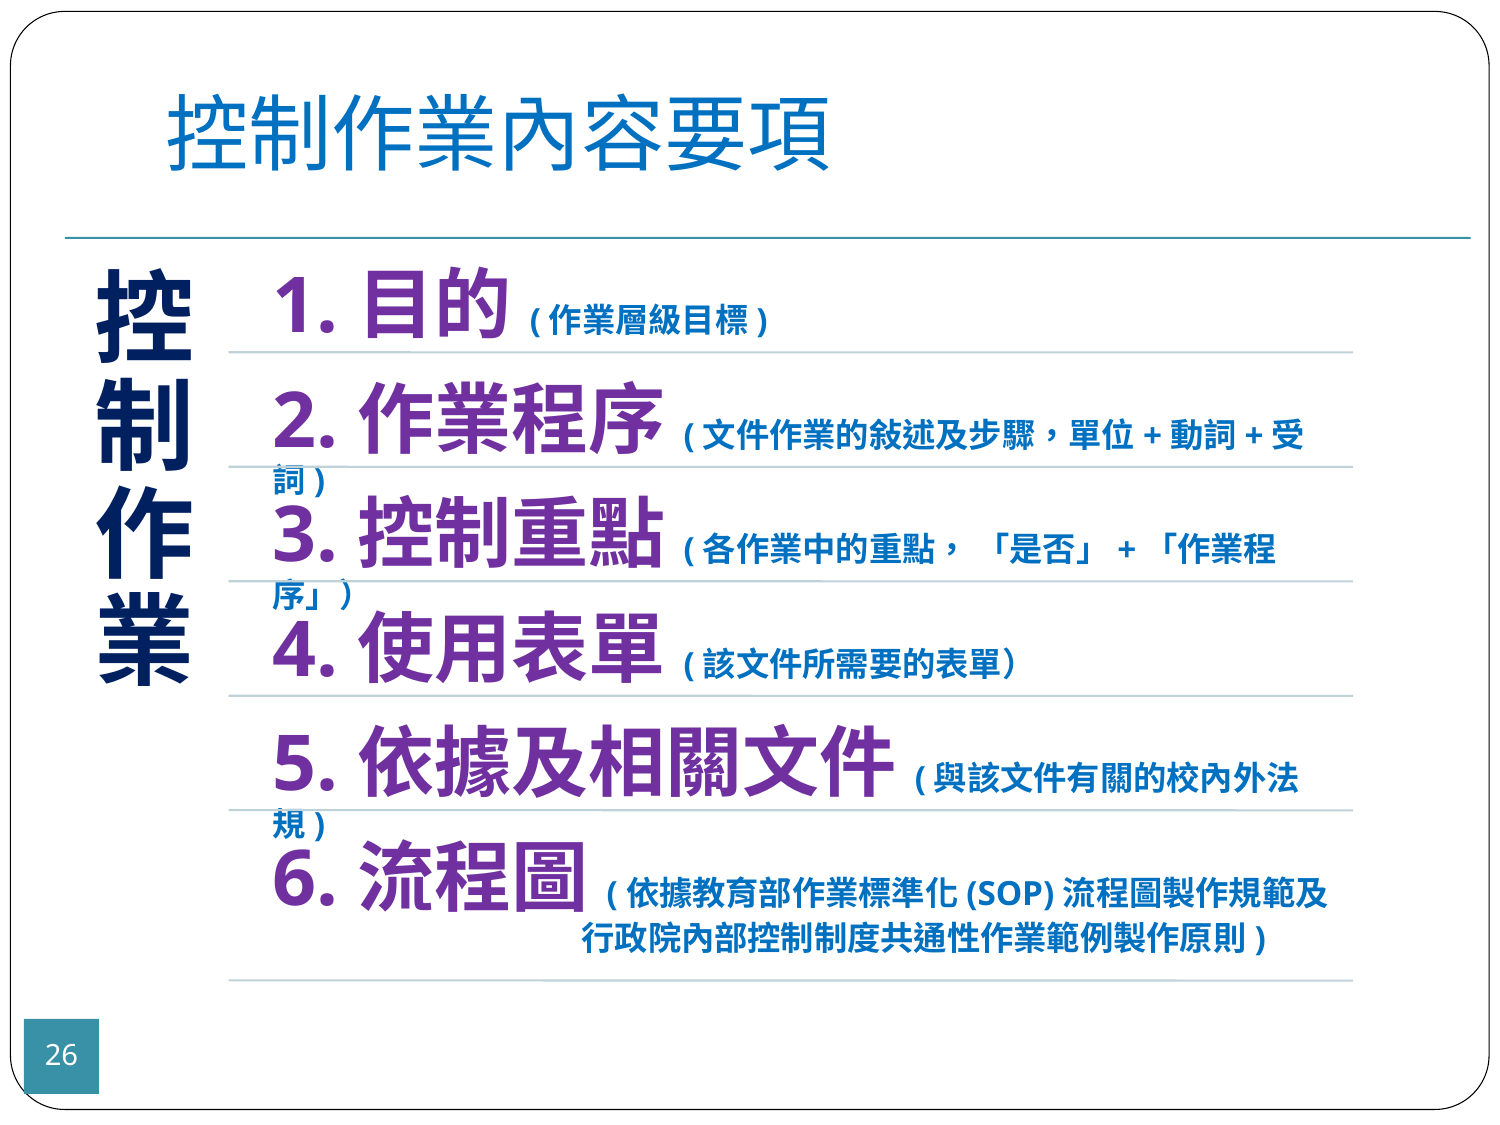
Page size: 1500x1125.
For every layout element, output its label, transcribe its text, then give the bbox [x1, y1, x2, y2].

text_box 1.目的(作業層級目標) [249, 243, 1354, 352]
text_box 26 [23, 1018, 99, 1094]
text_box 2.作業程序(文件作業的敍述及步驟，單位+動詞+受詞) [249, 357, 1354, 466]
text_box 3.控制重點(各作業中的重點， 「是否」+「作業程序」） [249, 472, 1354, 581]
text_box 6.流程圖(依據教育部作業標準化(SOP)流程圖製作規範及行政院內部控制制度共通性作業範例製作原則) [249, 815, 1354, 980]
text_box 5.依據及相關文件(與該文件有關的校內外法規) [249, 701, 1354, 810]
text_box 控制作業 [64, 237, 229, 988]
title 控制作業內容要項 [150, 45, 1426, 197]
text_box 4.使用表單(該文件所需要的表單） [249, 586, 1354, 695]
